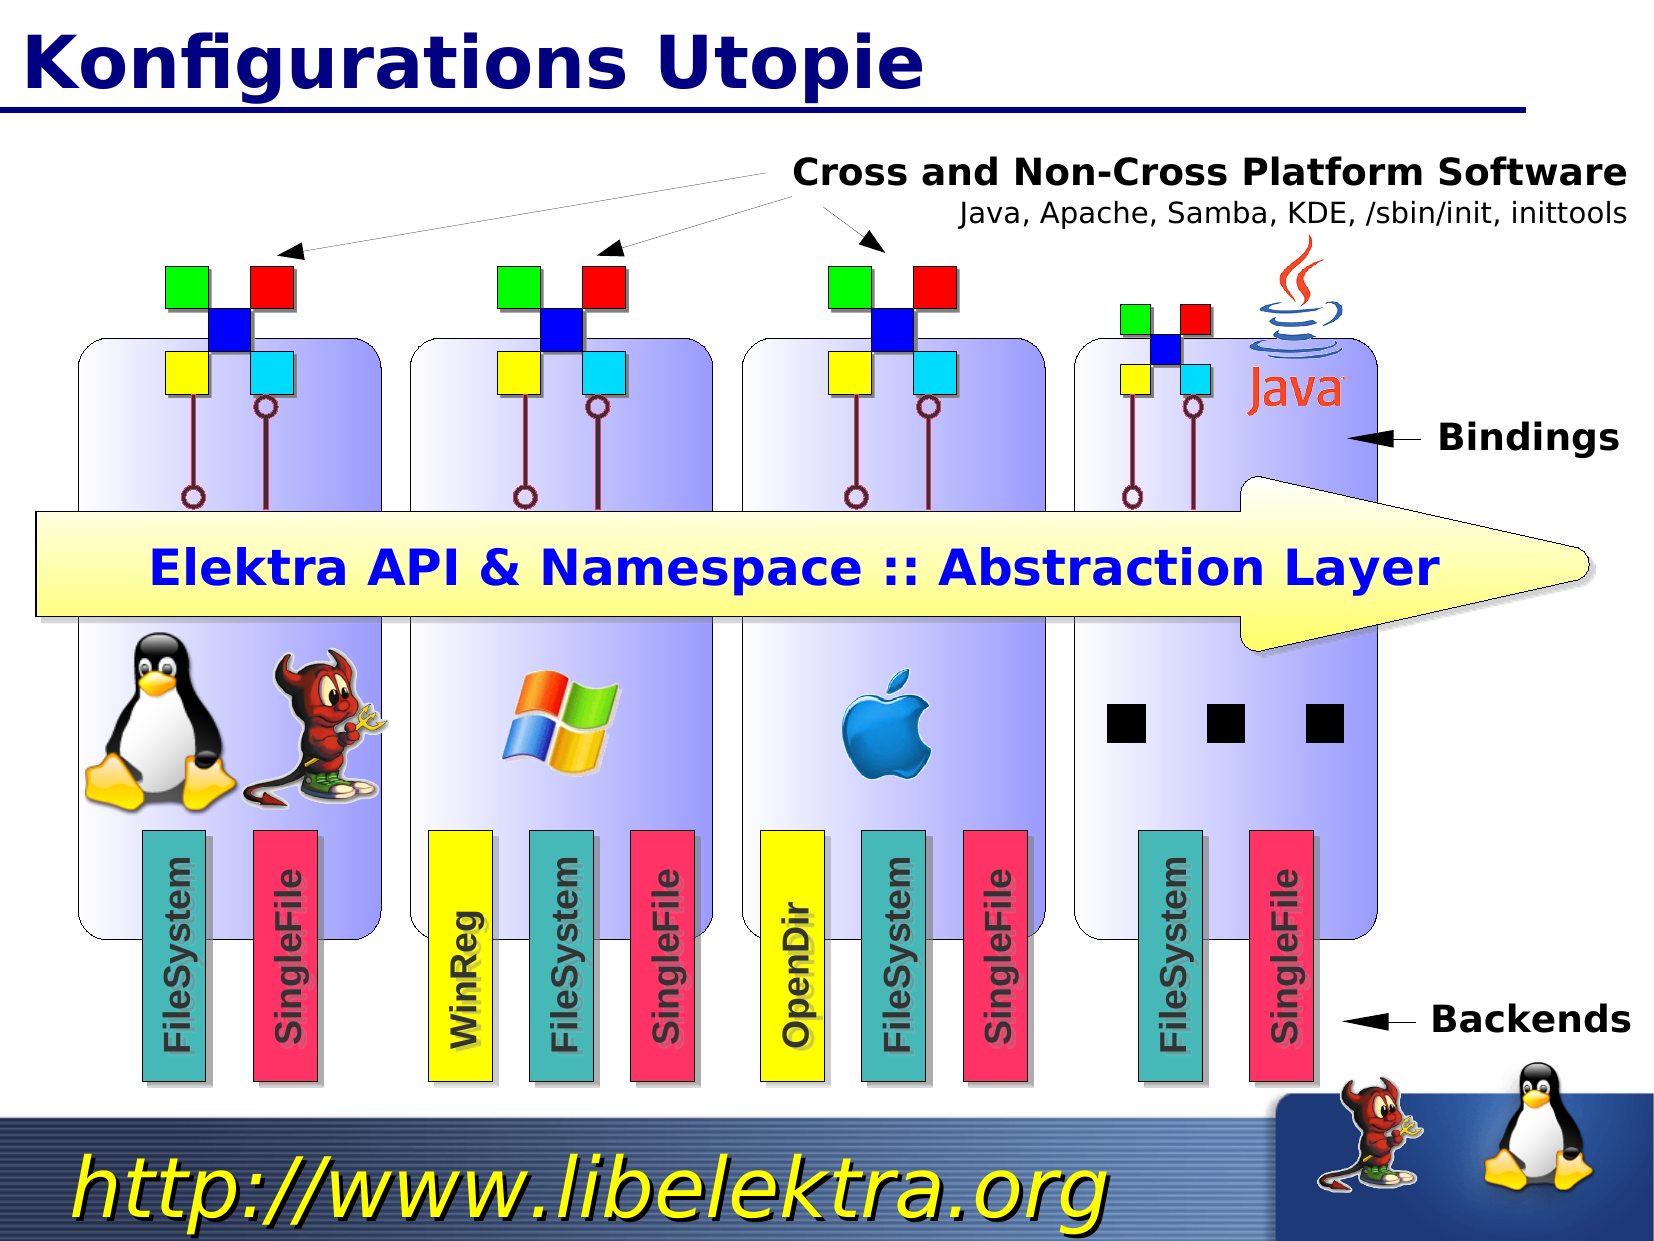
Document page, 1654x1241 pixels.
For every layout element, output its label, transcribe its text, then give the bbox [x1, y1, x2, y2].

text_box SingleFile [641, 841, 686, 1046]
picture [502, 670, 622, 777]
text_box [35, 266, 1590, 1082]
picture [1246, 233, 1346, 416]
picture [71, 631, 389, 816]
text_box OpenDir [771, 862, 816, 1050]
text_box Bindings [1436, 412, 1636, 456]
text_box SingleFile [264, 841, 308, 1046]
text_box Elektra API & Namespace :: Abstraction Layer [148, 534, 1477, 595]
picture [841, 667, 932, 780]
text_box Backends [1430, 994, 1633, 1039]
text_box FileSystem [1149, 825, 1193, 1055]
text_box Cross and Non-Cross Platform Software Java, Apache, Samba, KDE, /sbin/init, inittools [791, 147, 1629, 229]
text_box Konfigurations Utopie [21, 14, 1611, 111]
text_box SingleFile [1260, 841, 1304, 1046]
text_box WinReg [439, 862, 483, 1050]
text_box [78, 810, 382, 1082]
picture [0, 1061, 1654, 1241]
text_box FileSystem [152, 825, 197, 1055]
text_box FileSystem [872, 825, 917, 1055]
text_box SingleFile [973, 841, 1018, 1046]
text_box FileSystem [540, 825, 585, 1055]
